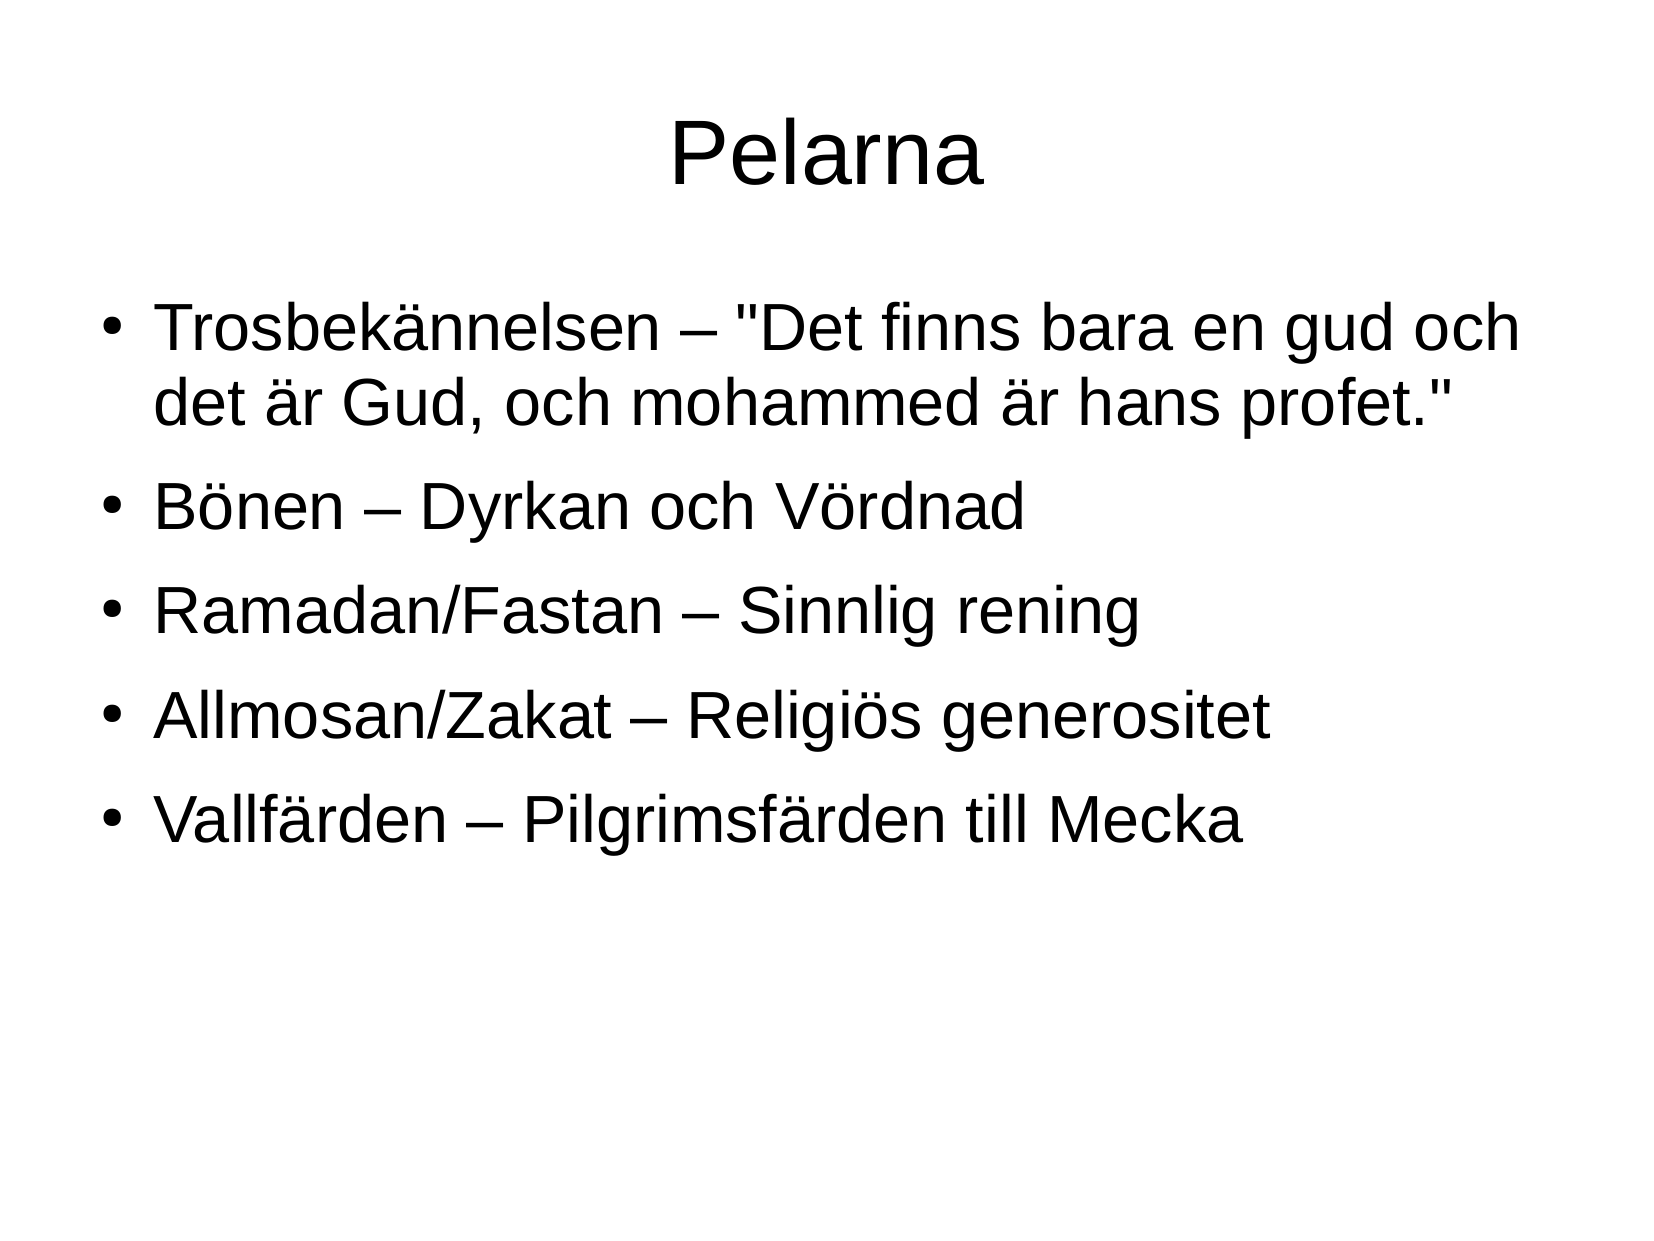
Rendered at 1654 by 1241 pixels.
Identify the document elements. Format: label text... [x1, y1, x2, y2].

list Trosbekännelsen – "Det finns bara en gud och det är Gud, och mohammed är hans profet." Bönen – Dyrkan och Vördnad Ramadan/Fastan – Sinnlig rening Allmosan/Zakat – Religiös generositet Vallfärden – Pilgrimsfärden till Mecka [82, 290, 1571, 1109]
title Pelarna [82, 49, 1571, 257]
